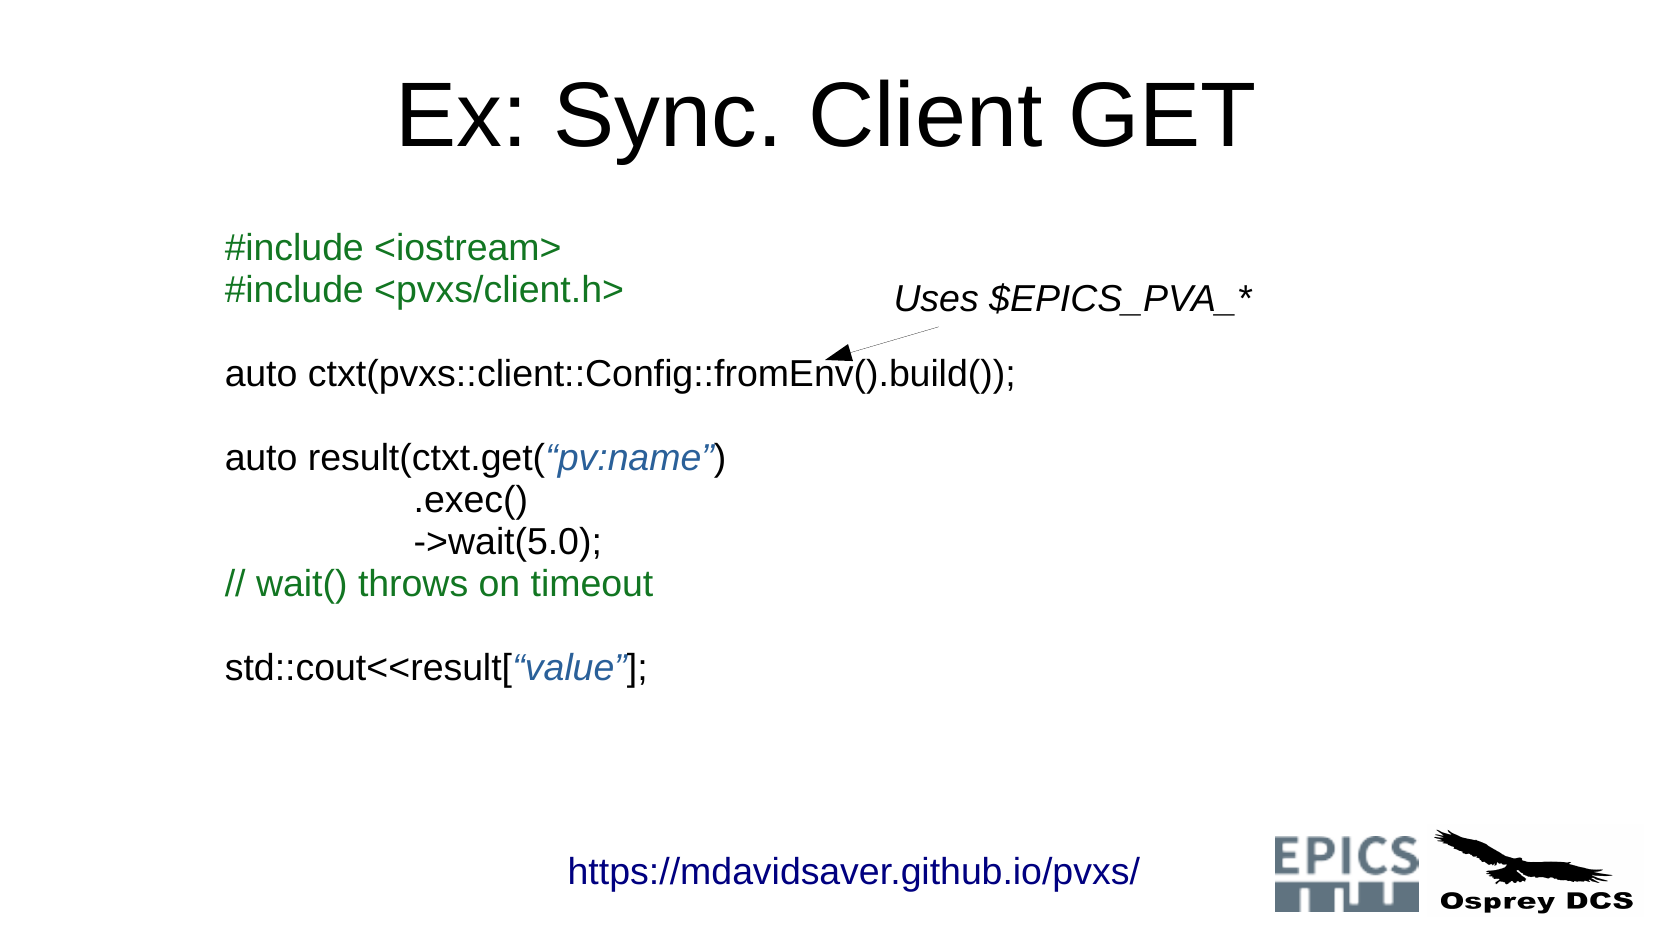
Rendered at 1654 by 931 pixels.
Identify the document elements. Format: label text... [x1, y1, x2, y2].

text_box #include <iostream> #include <pvxs/client.h> auto ctxt(pvxs::client::Config::fromEnv().build()); auto result(ctxt.get(“pv:name”) .exec() ->wait(5.0); // wait() throws on timeout std::cout<<result[“value”]; [210, 219, 1294, 739]
picture [1275, 836, 1419, 912]
picture [1427, 824, 1644, 917]
text_box Uses $EPICS_PVA_* [878, 270, 1267, 327]
title Ex: Sync. Client GET [82, 37, 1571, 193]
